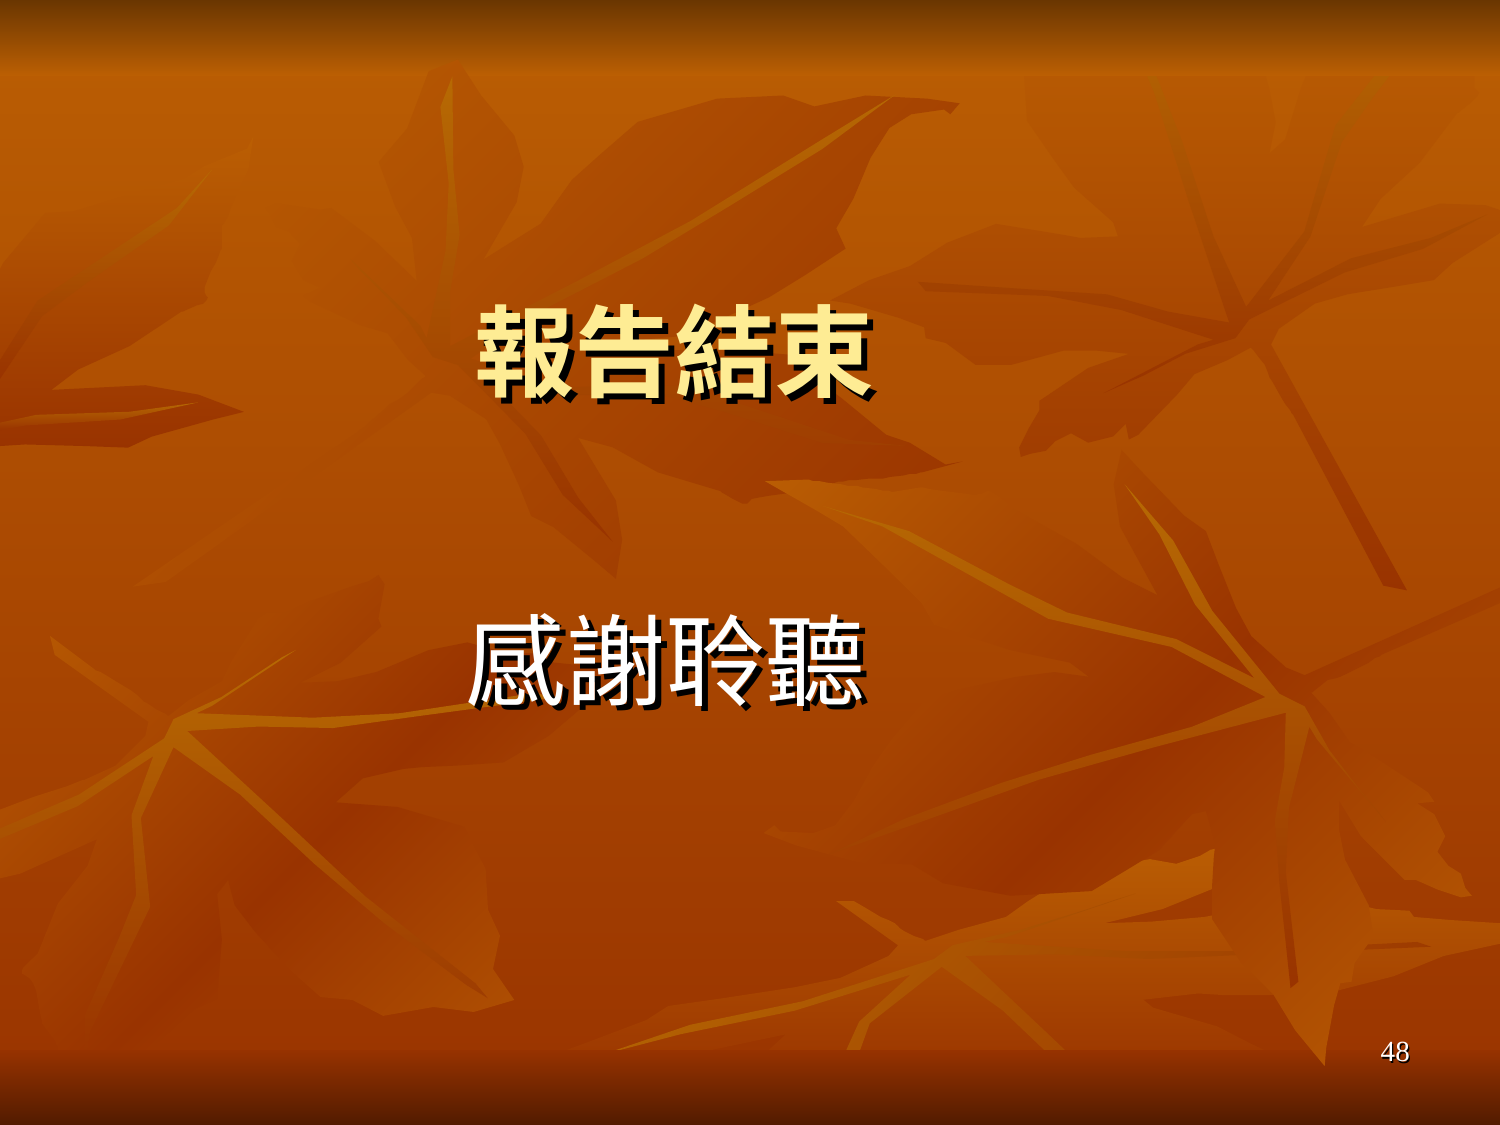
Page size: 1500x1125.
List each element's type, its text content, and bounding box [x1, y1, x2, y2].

title 報告結束 [0, 255, 1351, 397]
list 感謝聆聽 [0, 397, 1426, 1006]
